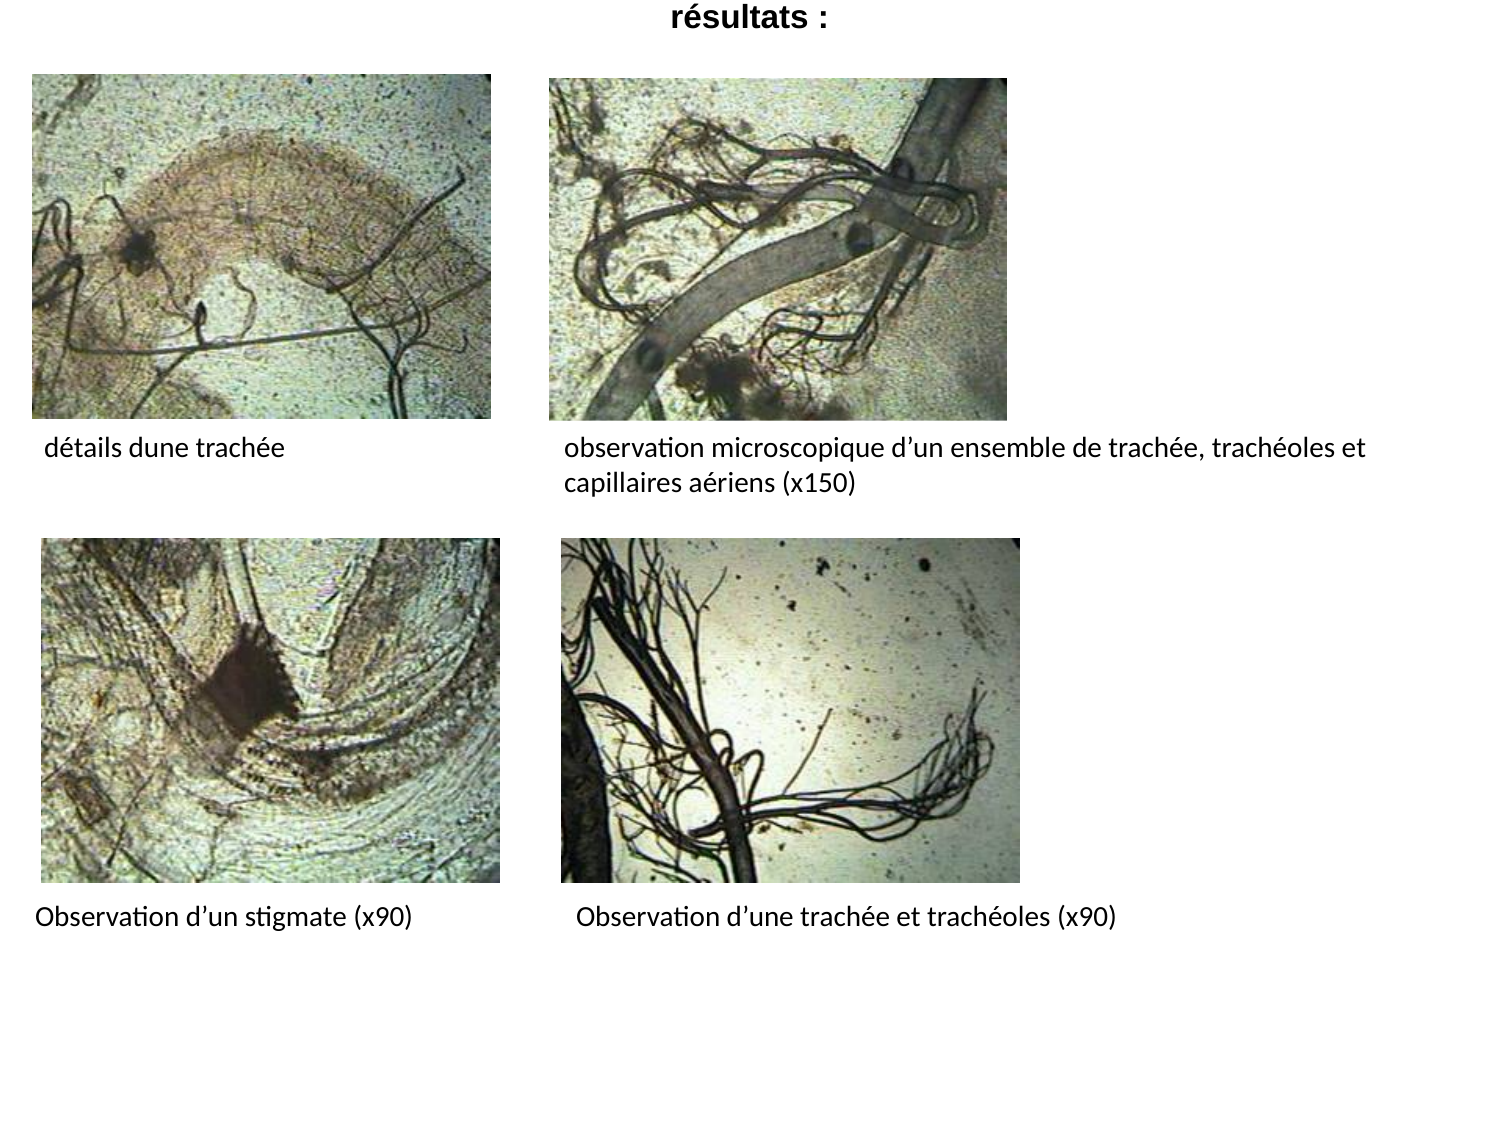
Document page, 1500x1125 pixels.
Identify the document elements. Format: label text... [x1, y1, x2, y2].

text_box Observation d’un stigmate (x90) [20, 889, 470, 1003]
picture [32, 74, 491, 419]
picture [549, 78, 1007, 420]
picture [41, 538, 500, 883]
text_box Observation d’une trachée et trachéoles (x90) [561, 889, 1211, 1003]
text_box observation microscopique d’un ensemble de trachée, trachéoles et capillaires aériens (x150) [549, 420, 1459, 496]
text_box détails dune trachée [29, 420, 491, 471]
picture [561, 538, 1020, 883]
text_box résultats : [655, 0, 845, 88]
